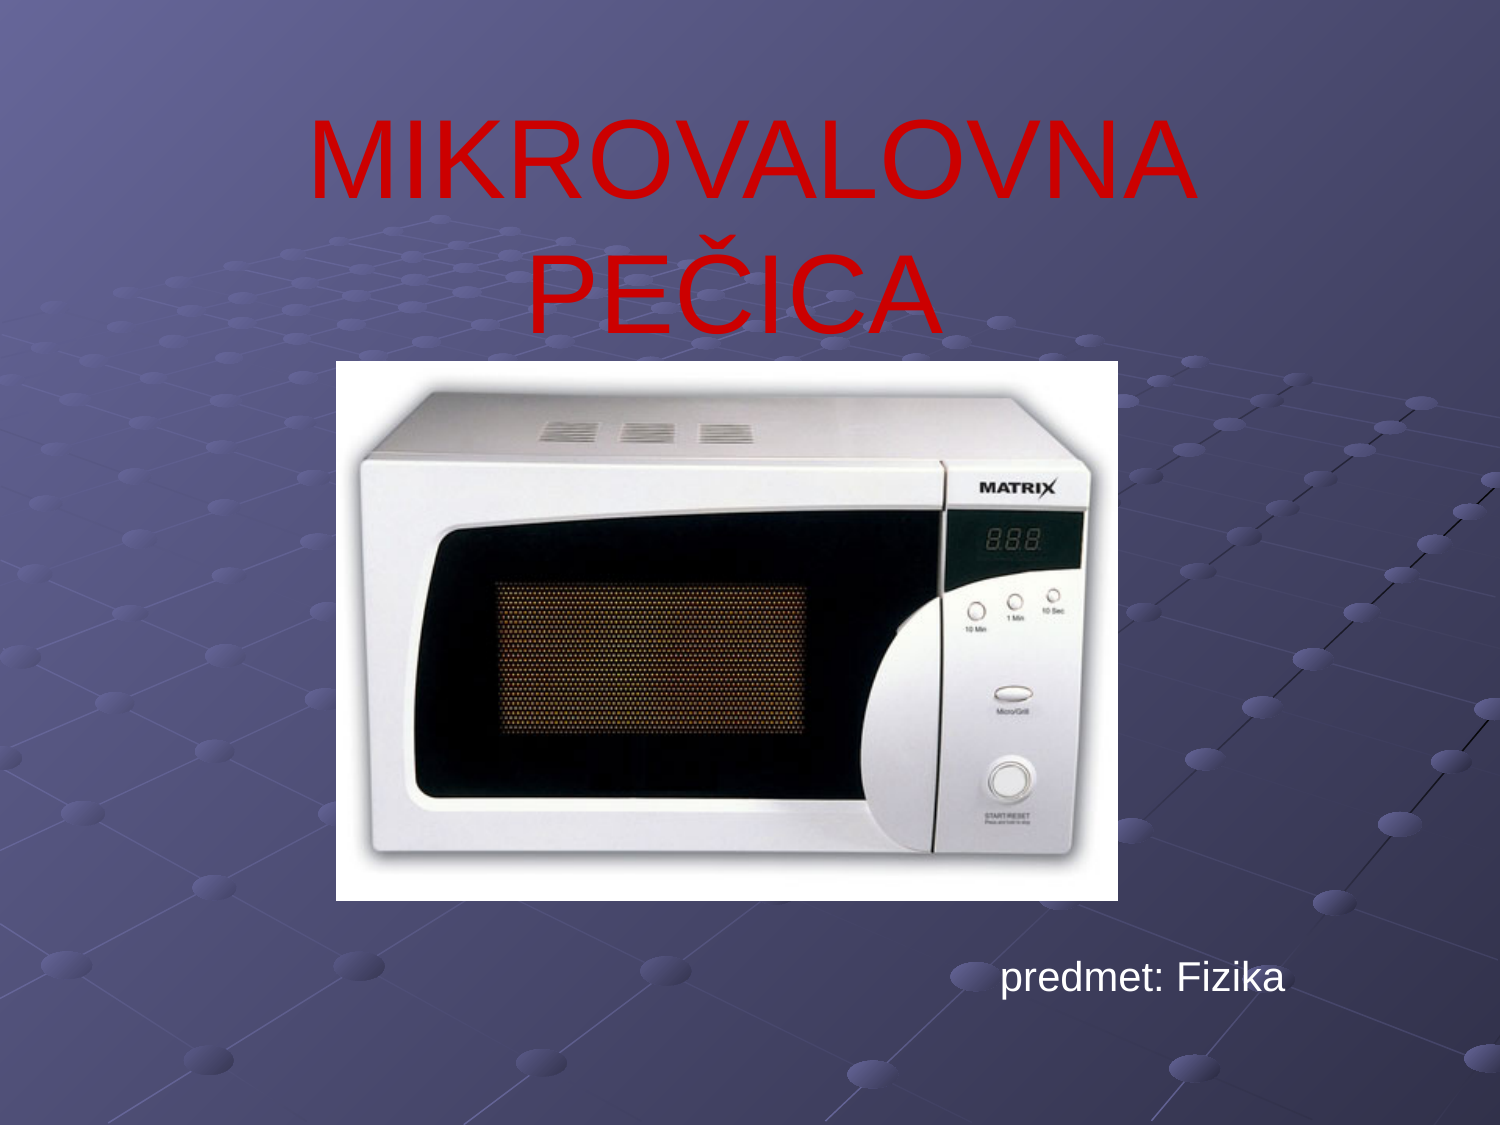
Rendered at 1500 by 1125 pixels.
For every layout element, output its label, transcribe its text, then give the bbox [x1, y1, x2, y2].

subtitle predmet: Fizika [774, 951, 1500, 1125]
title MIKROVALOVNA PEČICA [112, 78, 1388, 363]
picture [336, 361, 1118, 901]
